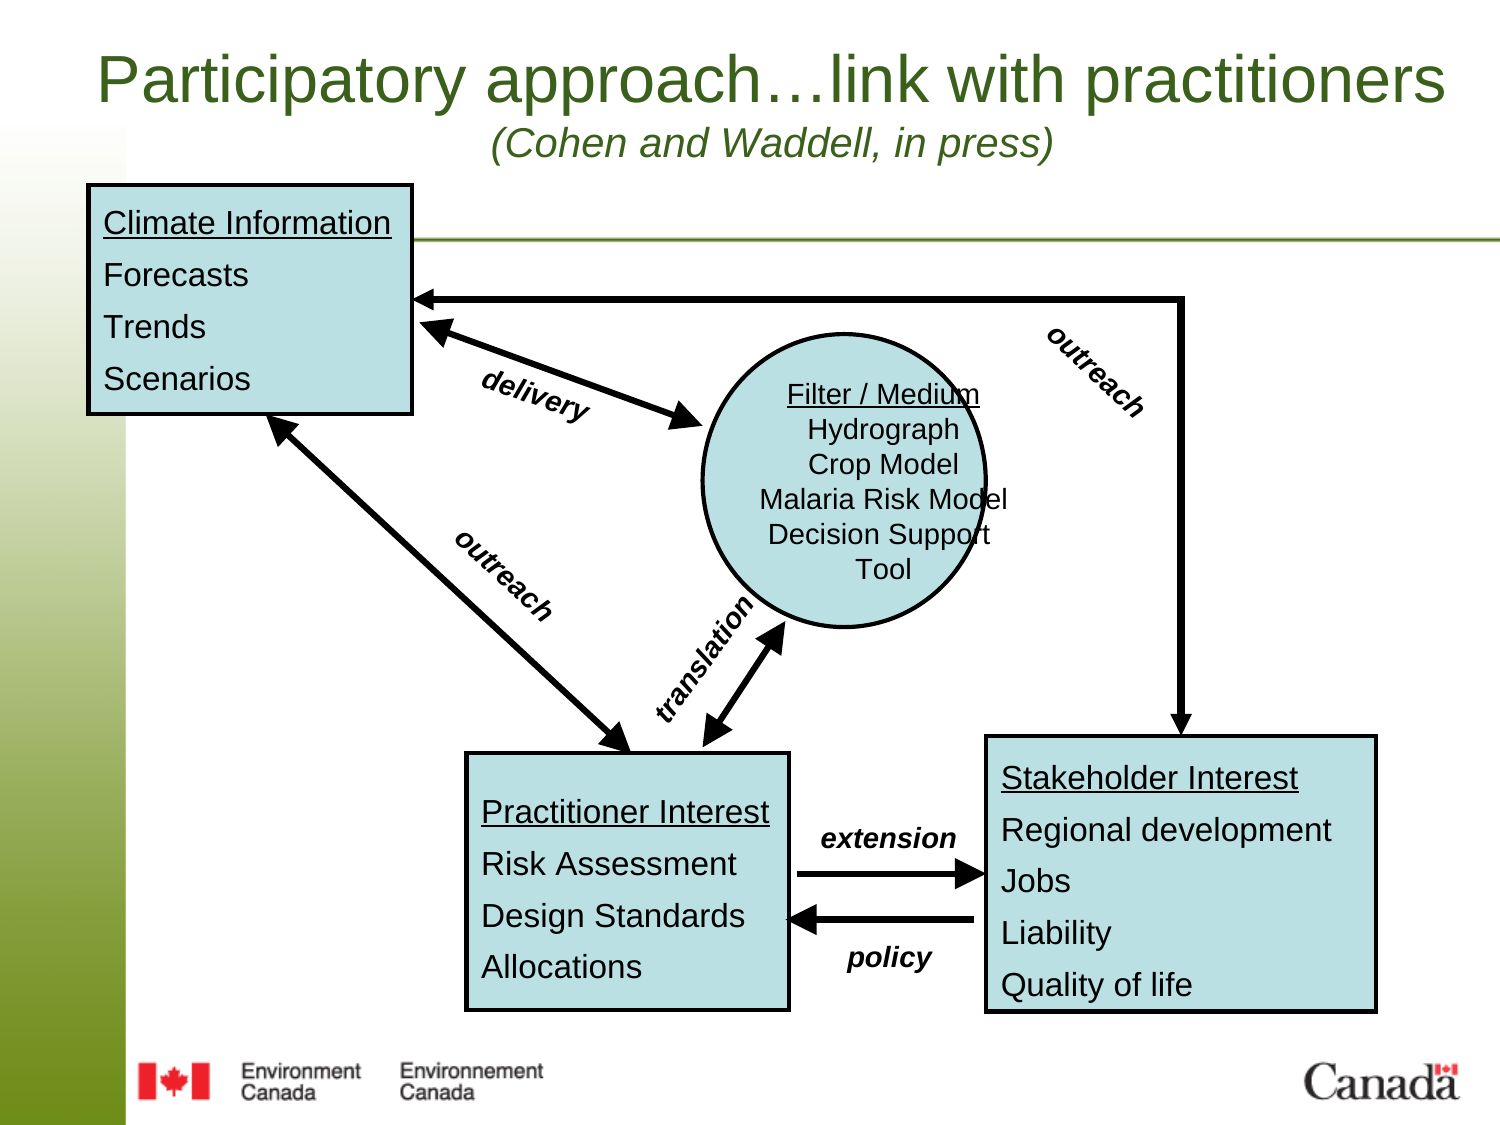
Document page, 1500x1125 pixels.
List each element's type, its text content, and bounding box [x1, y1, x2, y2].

text_box outreach [1015, 303, 1177, 450]
text_box Stakeholder Interest Regional development Jobs Liability Quality of life [986, 735, 1376, 1012]
text_box translation [629, 566, 779, 745]
text_box outreach [432, 503, 580, 645]
text_box Filter / Medium Hydrograph Crop Model Malaria Risk Model Decision Support Tool [702, 334, 986, 628]
picture [0, 0, 1500, 1125]
text_box extension [805, 811, 972, 863]
text_box delivery [461, 348, 610, 441]
text_box policy [832, 930, 947, 982]
text_box Climate Information Forecasts Trends Scenarios [88, 184, 412, 415]
text_box Participatory approach…link with practitioners (Cohen and Waddell, in press) [75, 30, 1471, 171]
text_box Practitioner Interest Risk Assessment Design Standards Allocations [466, 753, 790, 1011]
